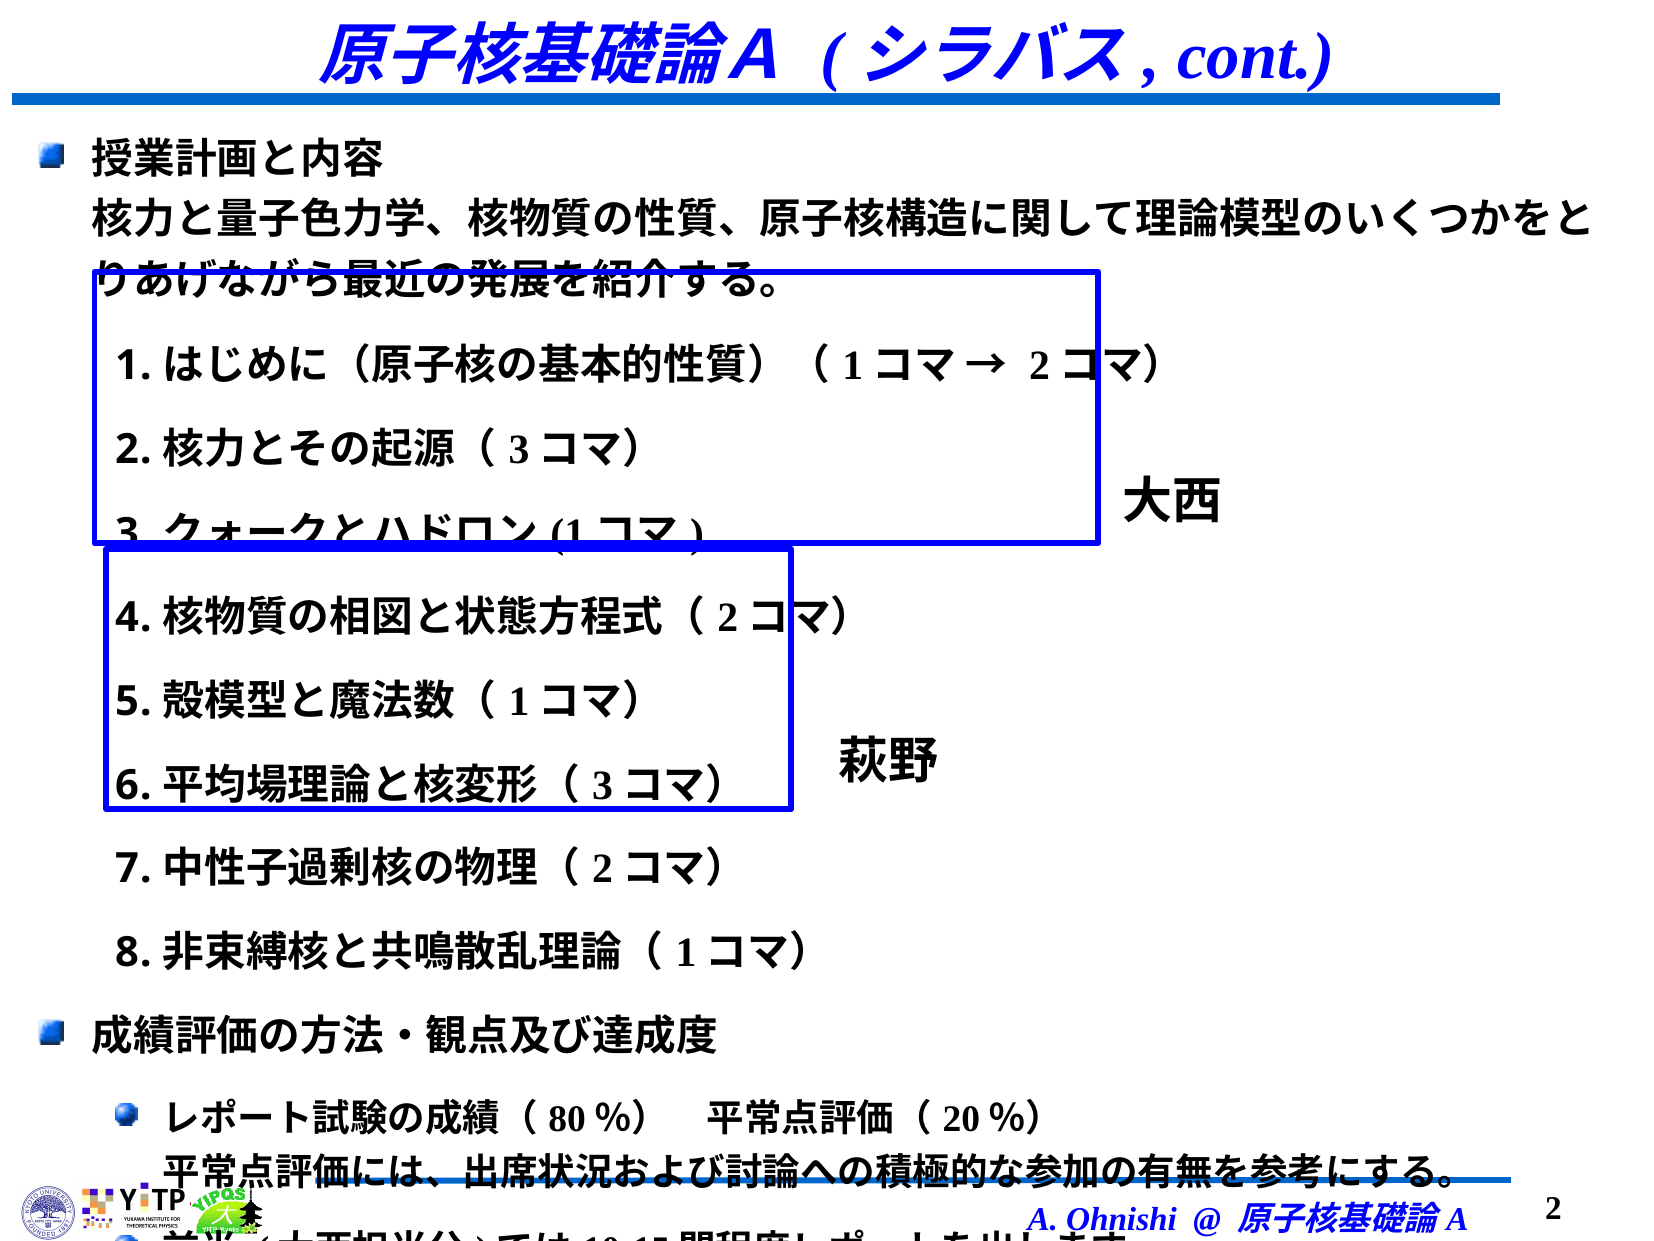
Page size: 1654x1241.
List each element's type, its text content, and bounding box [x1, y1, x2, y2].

list 授業計画と内容 核力と量子色力学、核物質の性質、原子核構造に関して理論模型のいくつかをとりあげながら最近の発展を紹介する。 はじめに（原子核の基本的性質）（1コマ → 2コマ） 核力とその起源（3コマ） クォークとハドロン(1コマ) 核物質の相図と状態方程式（2コマ） 殻模型と魔法数（1コマ） 平均場理論と核変形（3コマ） 中性子過剰核の物理（2コマ） 非束縛核と共鳴散乱理論（1コマ） 成績評価の方法・観点及び達成度 レポート試験の成績（80％） 平常点評価（20％） 平常点評価には、出席状況および討論への積極的な参加の有無を参考にする。 前半 (大西担当分)では10-15問程度レポートを出します。 半分程度以上解いてPandAから提出して下さい。 [20, 124, 1621, 1137]
text_box 萩野 [838, 720, 939, 771]
title 原子核基礎論Ａ (シラバス, cont.) [0, 0, 1654, 99]
text_box 大西 [1122, 460, 1241, 511]
picture [115, 1235, 138, 1241]
picture [77, 1179, 263, 1234]
picture [20, 1185, 76, 1241]
